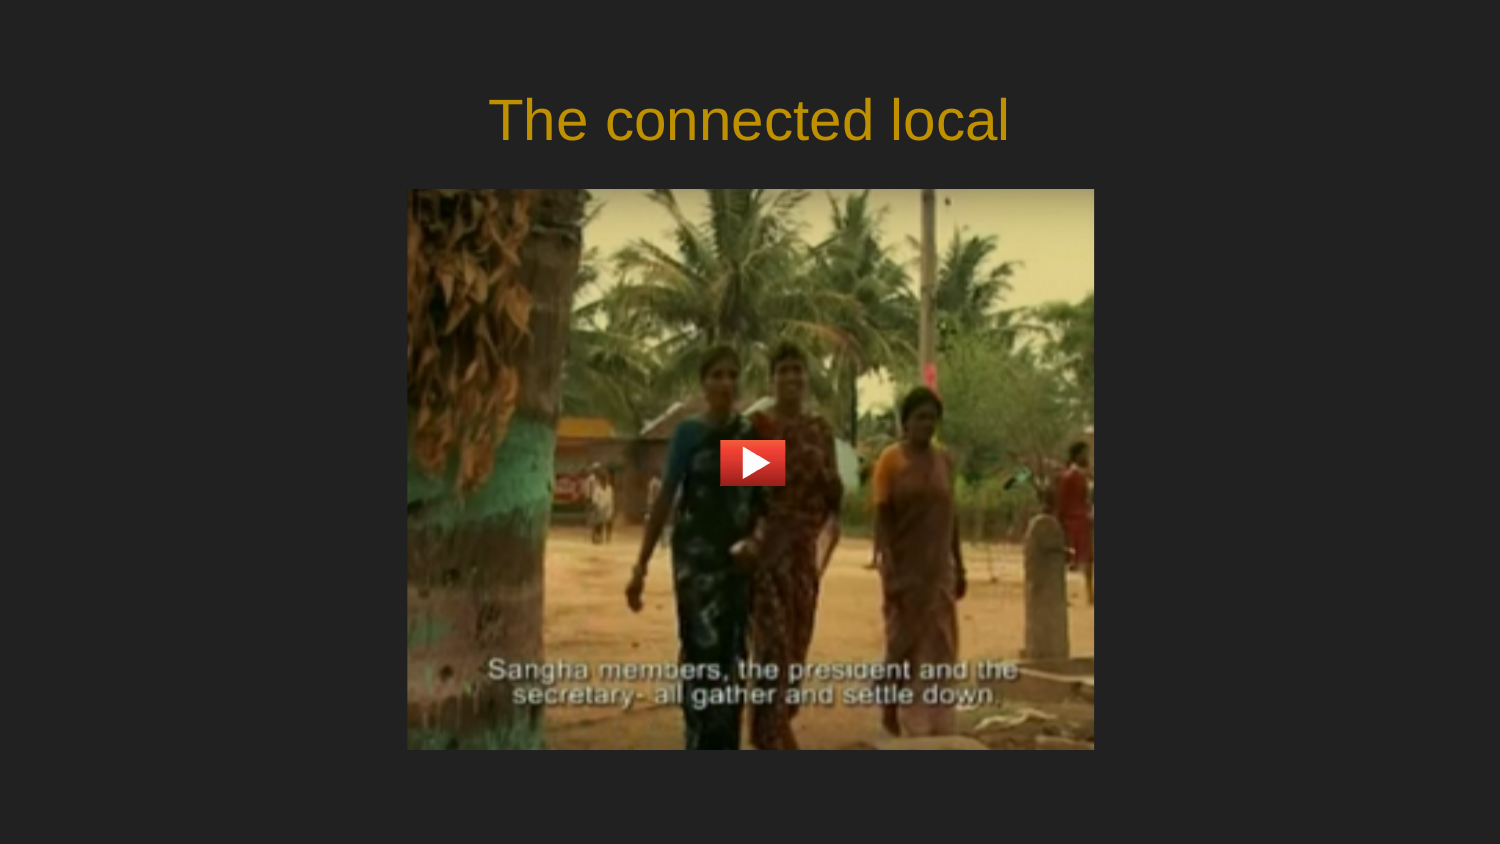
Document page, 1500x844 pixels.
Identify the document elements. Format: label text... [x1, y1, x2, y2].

title The connected local [51, 72, 1449, 167]
picture [407, 189, 1095, 750]
